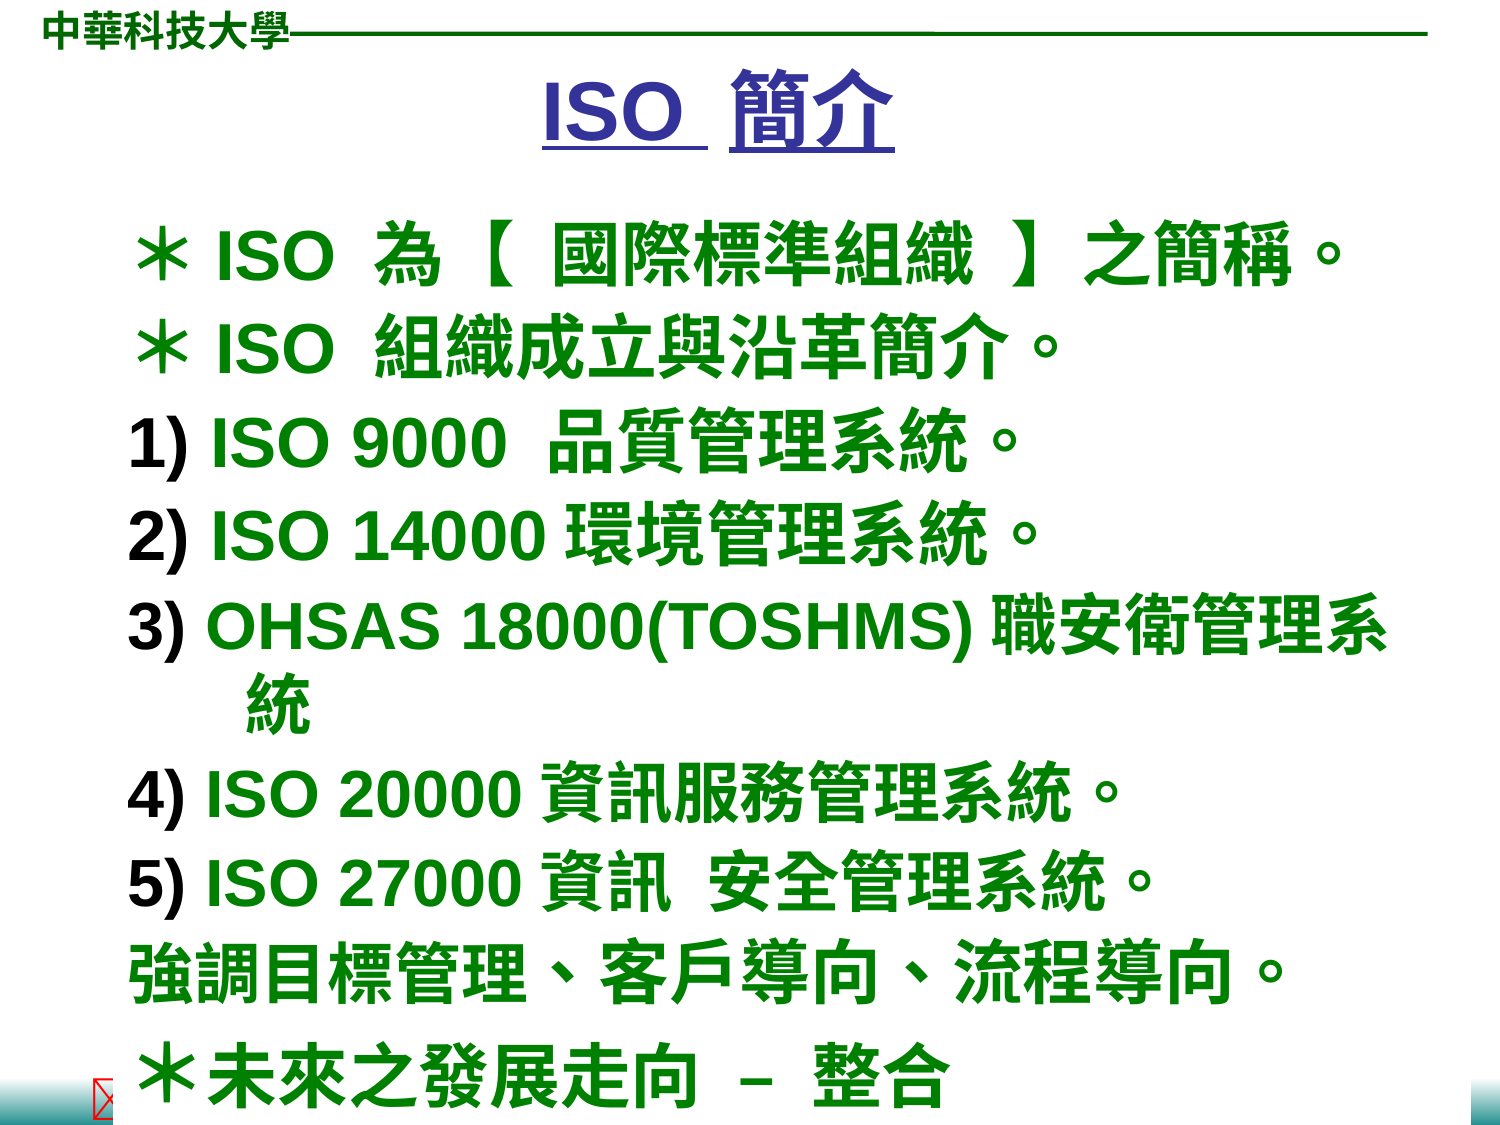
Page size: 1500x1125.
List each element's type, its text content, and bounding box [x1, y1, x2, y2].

text_box ＊ISO 為【 國際標準組織 】之簡稱。 ＊ISO 組織成立與沿革簡介。 ISO 9000 品質管理系統。 ISO 14000環境管理系統。 OHSAS 18000(TOSHMS)職安衛管理系統 ISO 20000資訊服務管理系統。 ISO 27000資訊 安全管理系統。 強調目標管理、客戶導向、流程導向。 ＊未來之發展走向 – 整合 [113, 202, 1471, 1125]
text_box ISO 簡介 [174, 50, 1262, 166]
